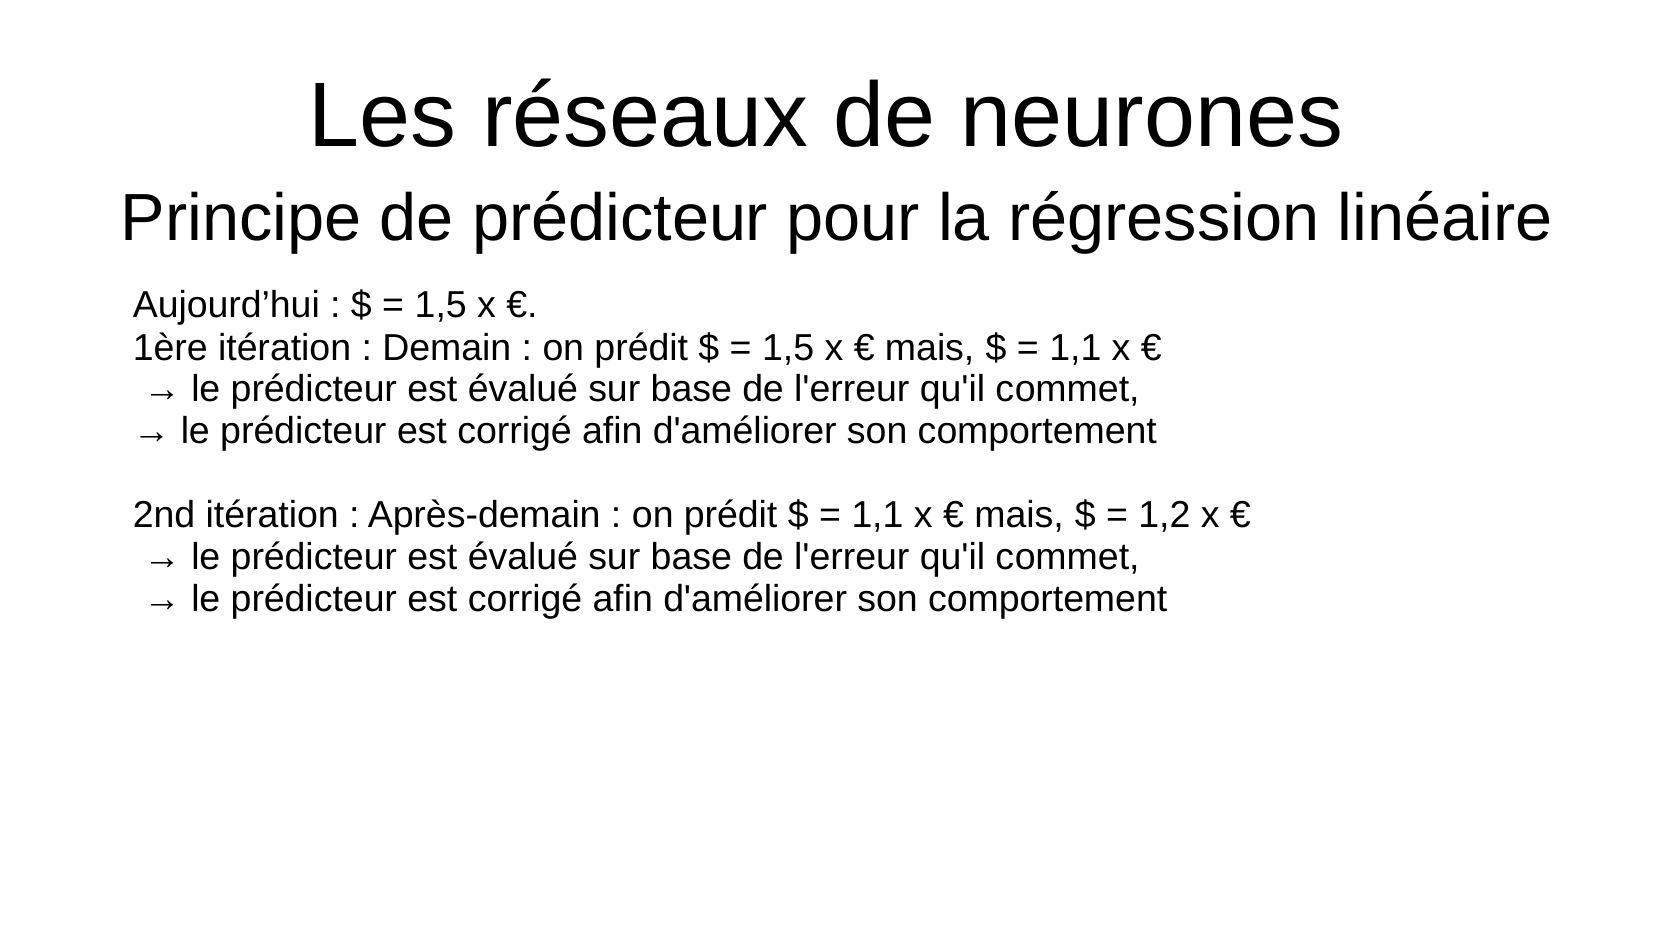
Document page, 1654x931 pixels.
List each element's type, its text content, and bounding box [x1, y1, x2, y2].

text_box Aujourd’hui : $ = 1,5 x €. 1ère itération : Demain : on prédit $ = 1,5 x € mais, $ = 1,1 x € → le prédicteur est évalué sur base de l'erreur qu'il commet, → le prédicteur est corrigé afin d'améliorer son comportement 2nd itération : Après-demain : on prédit $ = 1,1 x € mais, $ = 1,2 x € → le prédicteur est évalué sur base de l'erreur qu'il commet, → le prédicteur est corrigé afin d'améliorer son comportement [118, 276, 1266, 628]
title Les réseaux de neurones [82, 37, 1571, 193]
subtitle Principe de prédicteur pour la régression linéaire [93, 179, 1582, 255]
